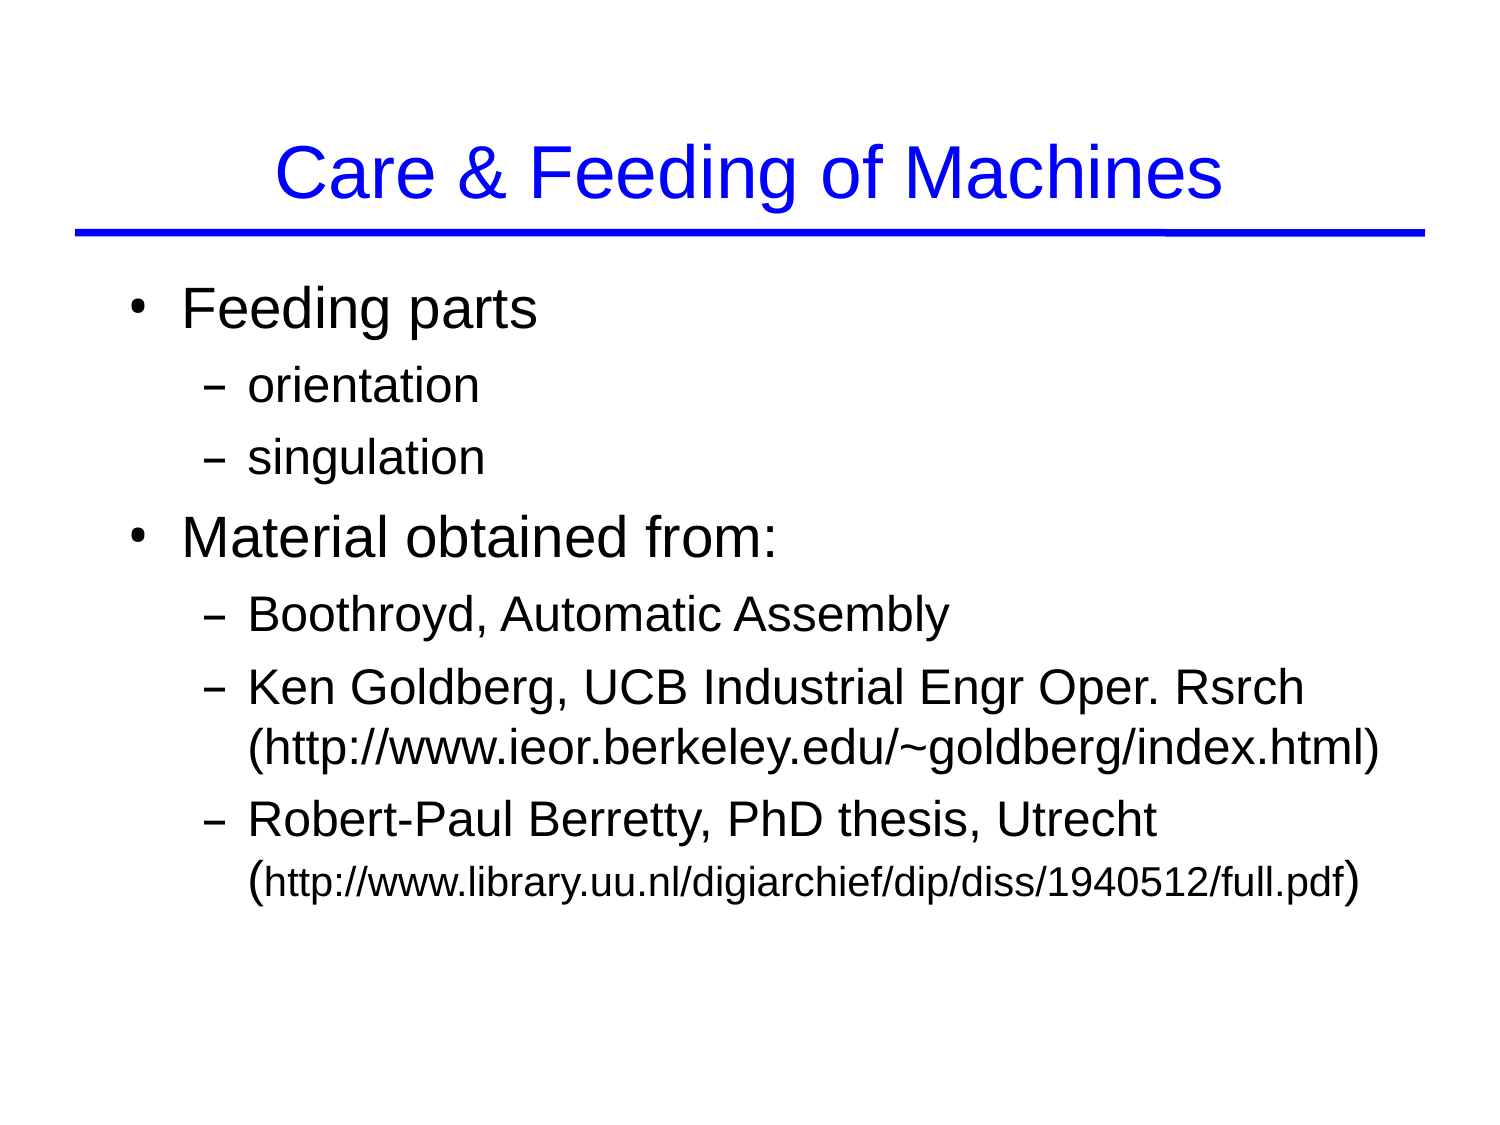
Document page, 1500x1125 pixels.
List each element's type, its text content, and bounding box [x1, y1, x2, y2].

title Care & Feeding of Machines [112, 99, 1388, 238]
list Feeding parts orientation singulation Material obtained from: Boothroyd, Automatic Assembly Ken Goldberg, UCB Industrial Engr Oper. Rsrch (http://www.ieor.berkeley.edu/~goldberg/index.html) Robert-Paul Berretty, PhD thesis, Utrecht (http://www.library.uu.nl/digiarchief/dip/diss/1940512/full.pdf) [112, 262, 1410, 1000]
